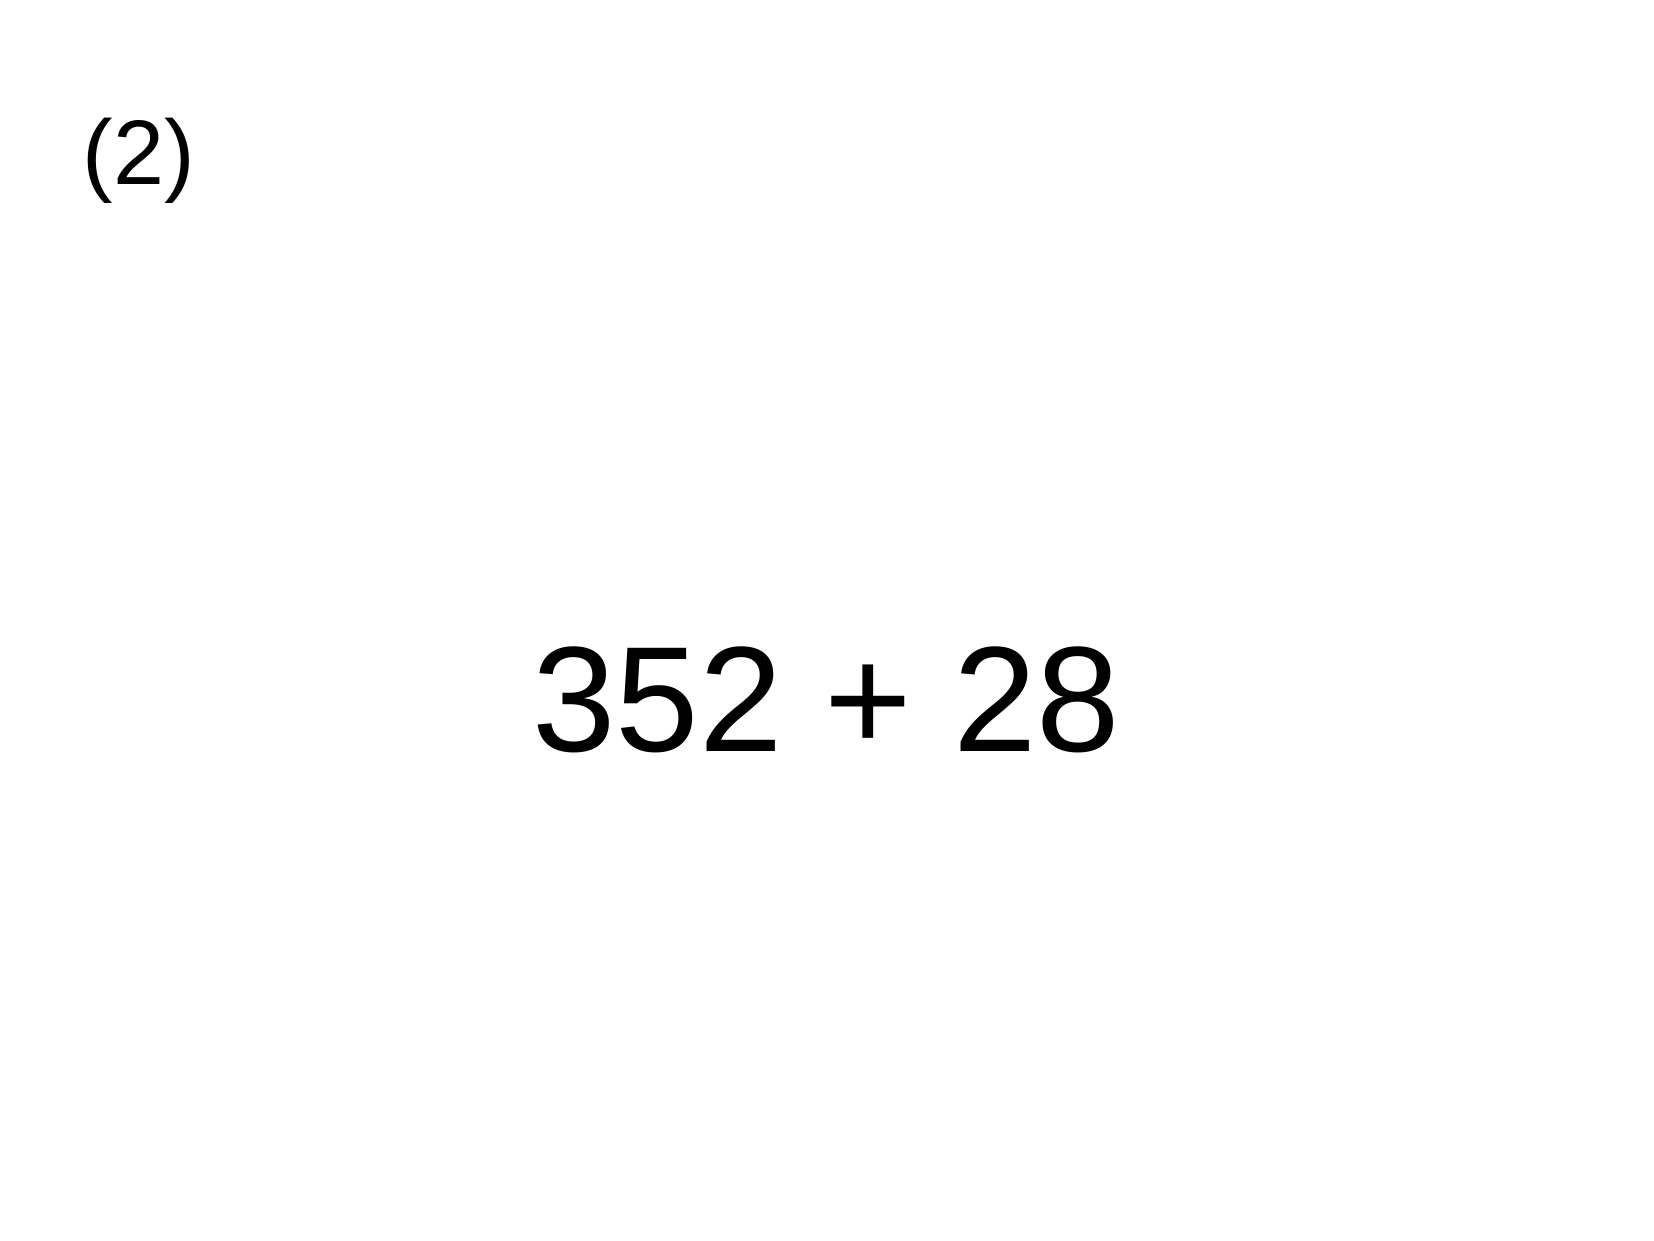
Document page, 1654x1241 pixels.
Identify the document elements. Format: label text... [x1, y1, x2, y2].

title (2) [82, 56, 1571, 250]
subtitle 352 + 28 [82, 297, 1571, 1102]
